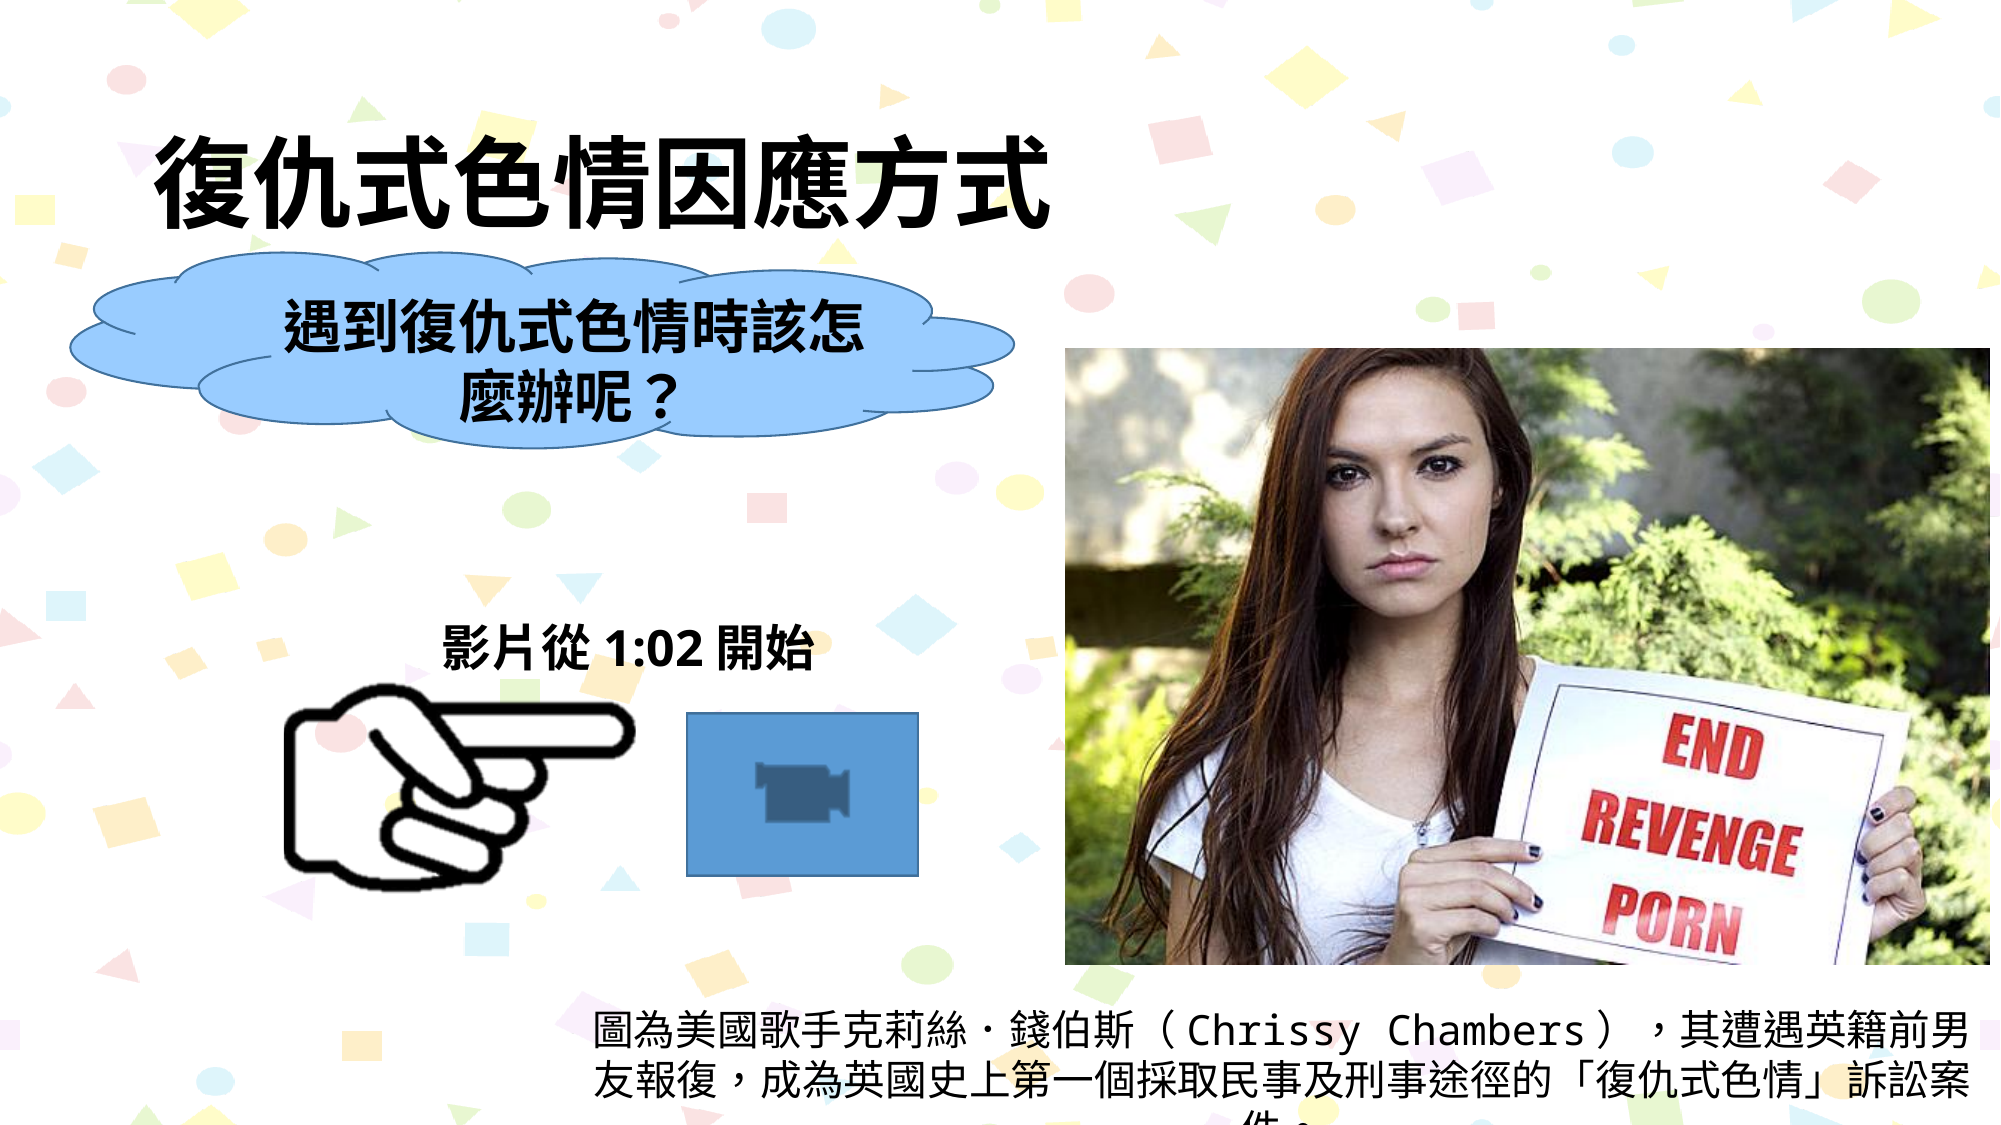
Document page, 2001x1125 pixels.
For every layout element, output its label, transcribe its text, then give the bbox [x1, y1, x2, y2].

title 復仇式色情因應方式 [137, 59, 1863, 278]
text_box 遇到復仇式色情時該怎麼辦呢？ [70, 278, 1015, 449]
text_box 影片從1:02開始 [426, 597, 845, 685]
text_box 圖為美國歌手克莉絲．錢伯斯（Chrissy Chambers），其遭遇英籍前男友報復，成為英國史上第一個採取民事及刑事途徑的「復仇式色情」訴訟案件。 [564, 996, 2000, 1113]
picture [1065, 348, 1990, 965]
picture [686, 712, 919, 877]
picture [283, 678, 636, 904]
